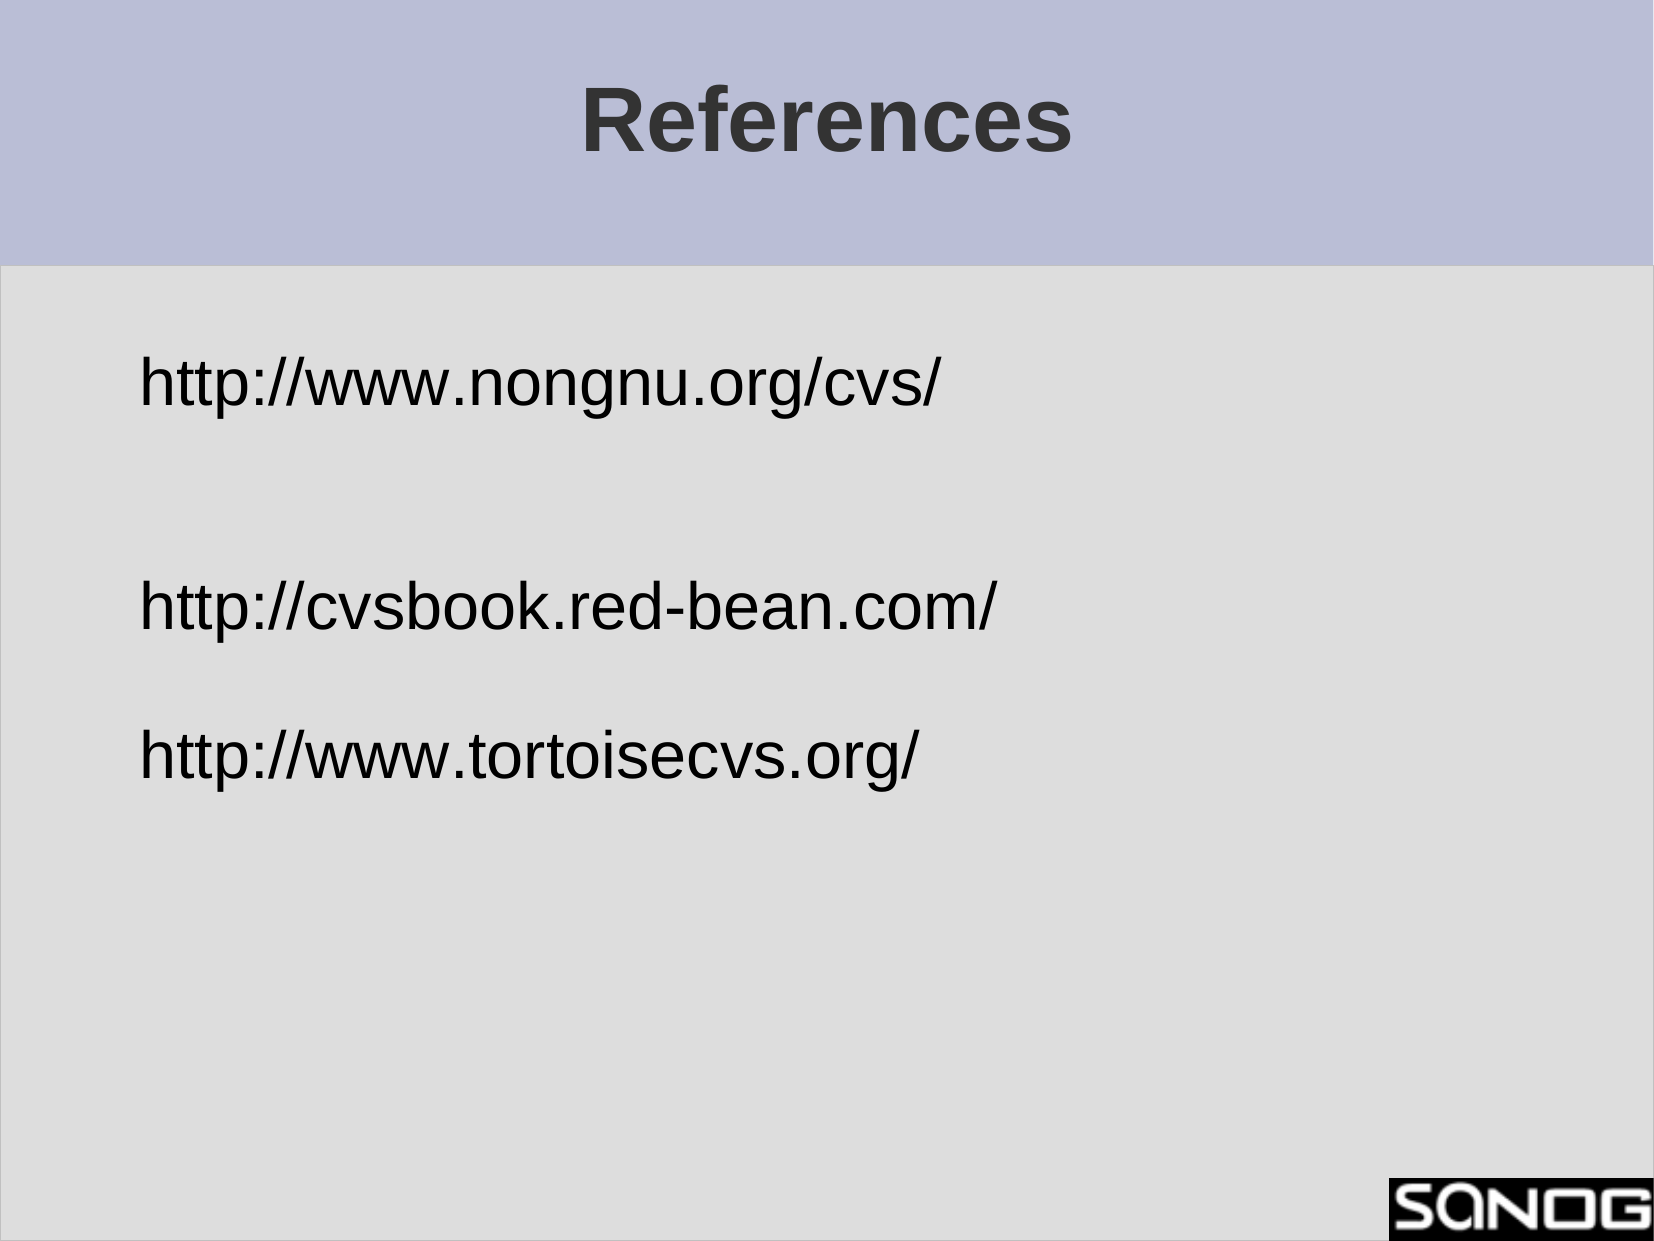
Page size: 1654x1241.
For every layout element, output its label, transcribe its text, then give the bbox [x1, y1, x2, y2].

title References [121, 2, 1534, 237]
picture [1389, 1178, 1654, 1241]
list http://www.nongnu.org/cvs/ http://cvsbook.red-bean.com/ http://www.tortoisecvs.org/ [121, 344, 1534, 1127]
